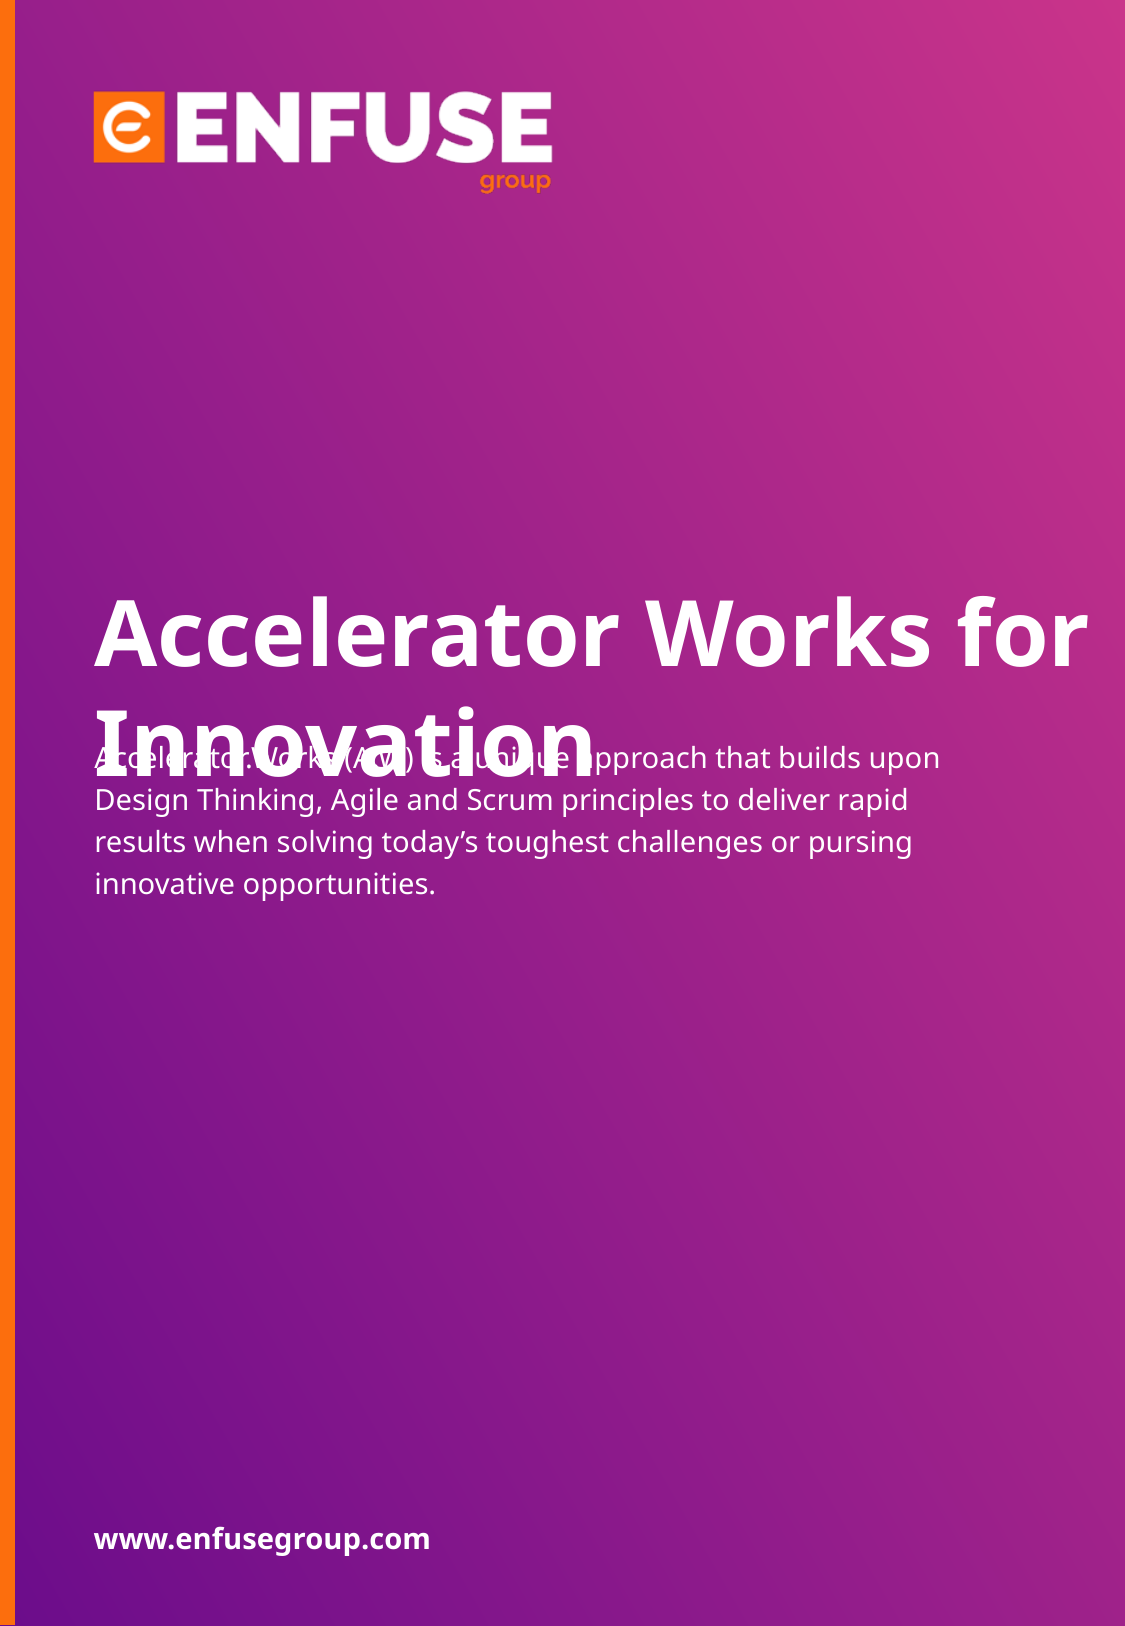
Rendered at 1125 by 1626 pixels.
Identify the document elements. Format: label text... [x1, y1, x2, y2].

text_box Accelerator.Works (A.W) is a unique approach that builds upon Design Thinking, Agile and Scrum principles to deliver rapid results when solving today’s toughest challenges or pursing innovative opportunities. [94, 724, 987, 921]
text_box Accelerator Works for Innovation [94, 567, 1103, 694]
